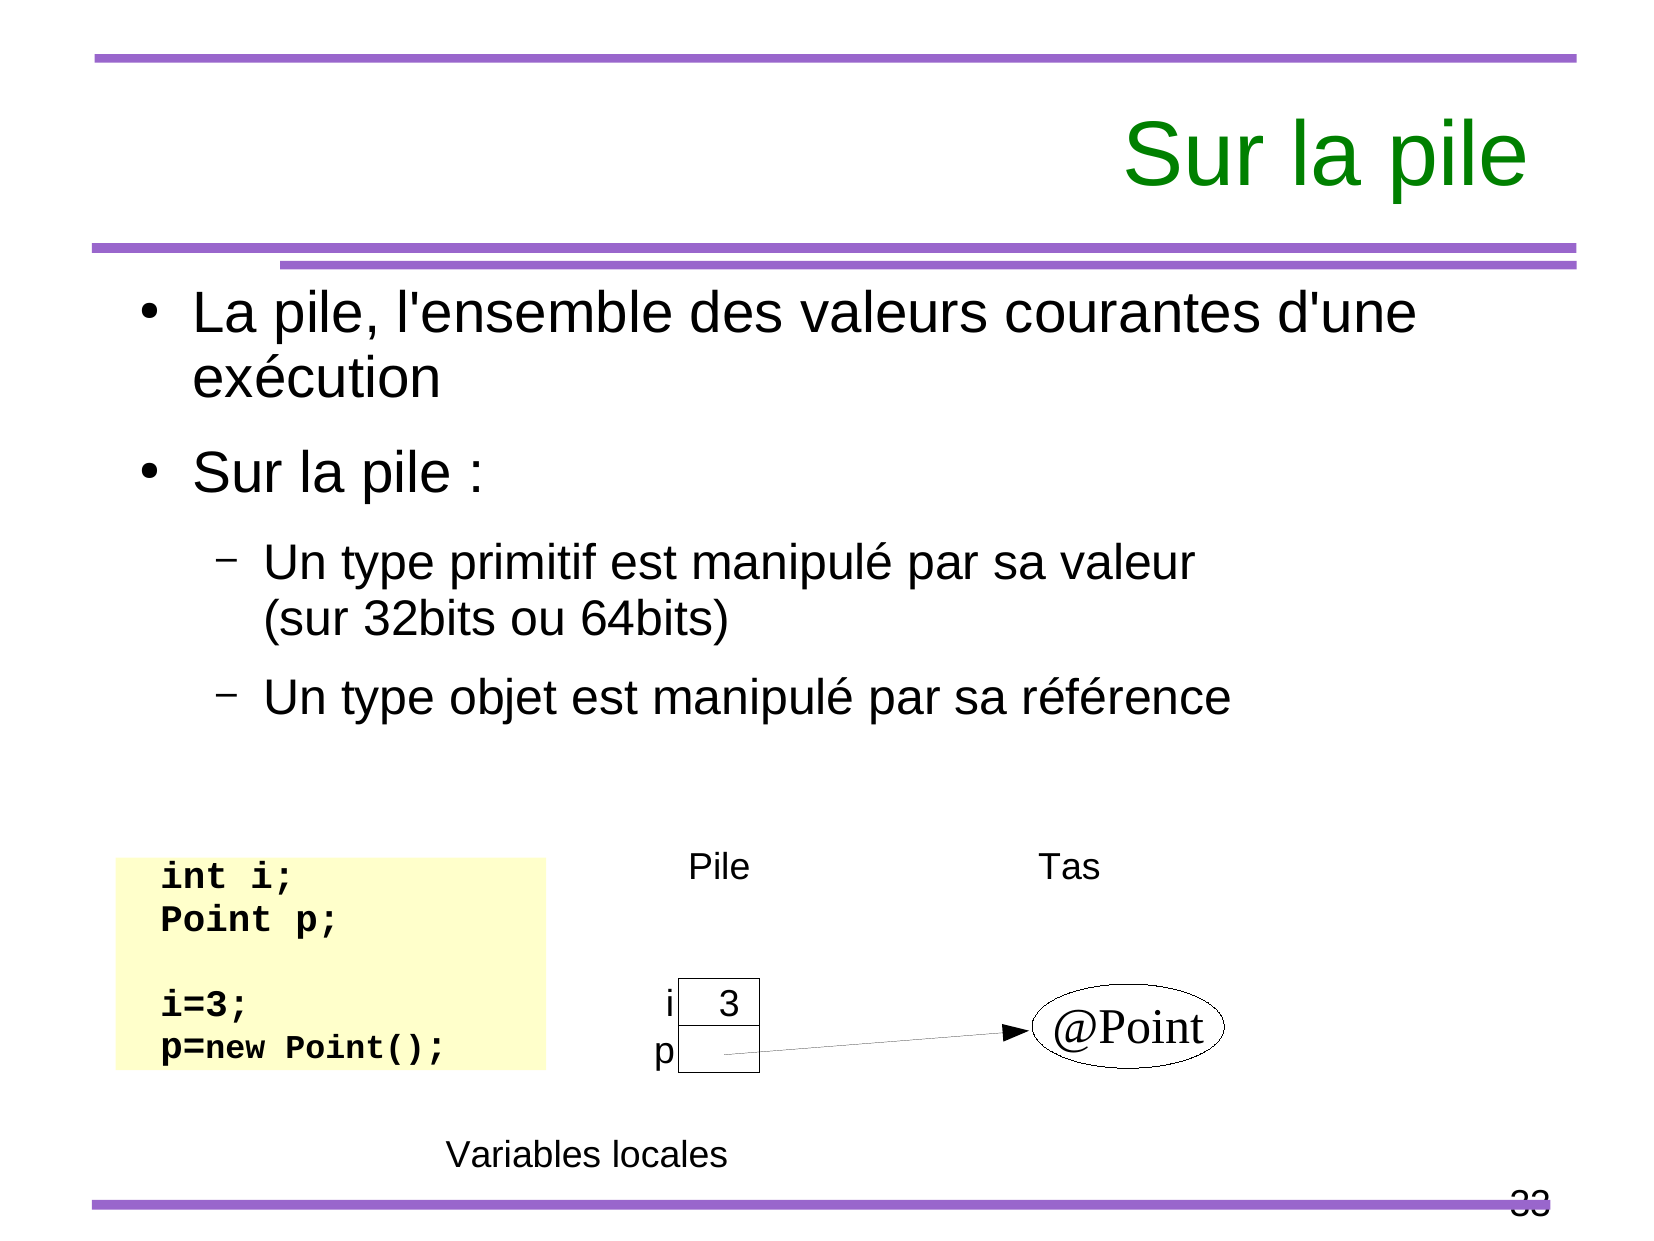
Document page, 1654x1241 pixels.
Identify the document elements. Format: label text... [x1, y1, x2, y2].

text_box Pile [688, 845, 751, 889]
text_box 3 [719, 982, 740, 1025]
text_box Variables locales [445, 1133, 729, 1176]
title Sur la pile [118, 49, 1531, 257]
text_box int i; Point p; i=3; p=new Point(); [115, 857, 547, 1071]
list La pile, l'ensemble des valeurs courantes d'une exécution Sur la pile : Un type primitif est manipulé par sa valeur (sur 32bits ou 64bits) Un type objet est manipulé par sa référence [121, 279, 1534, 790]
text_box i [665, 982, 675, 1025]
text_box Tas [1038, 845, 1102, 889]
text_box @Point [1032, 984, 1225, 1069]
text_box p [654, 1029, 677, 1072]
